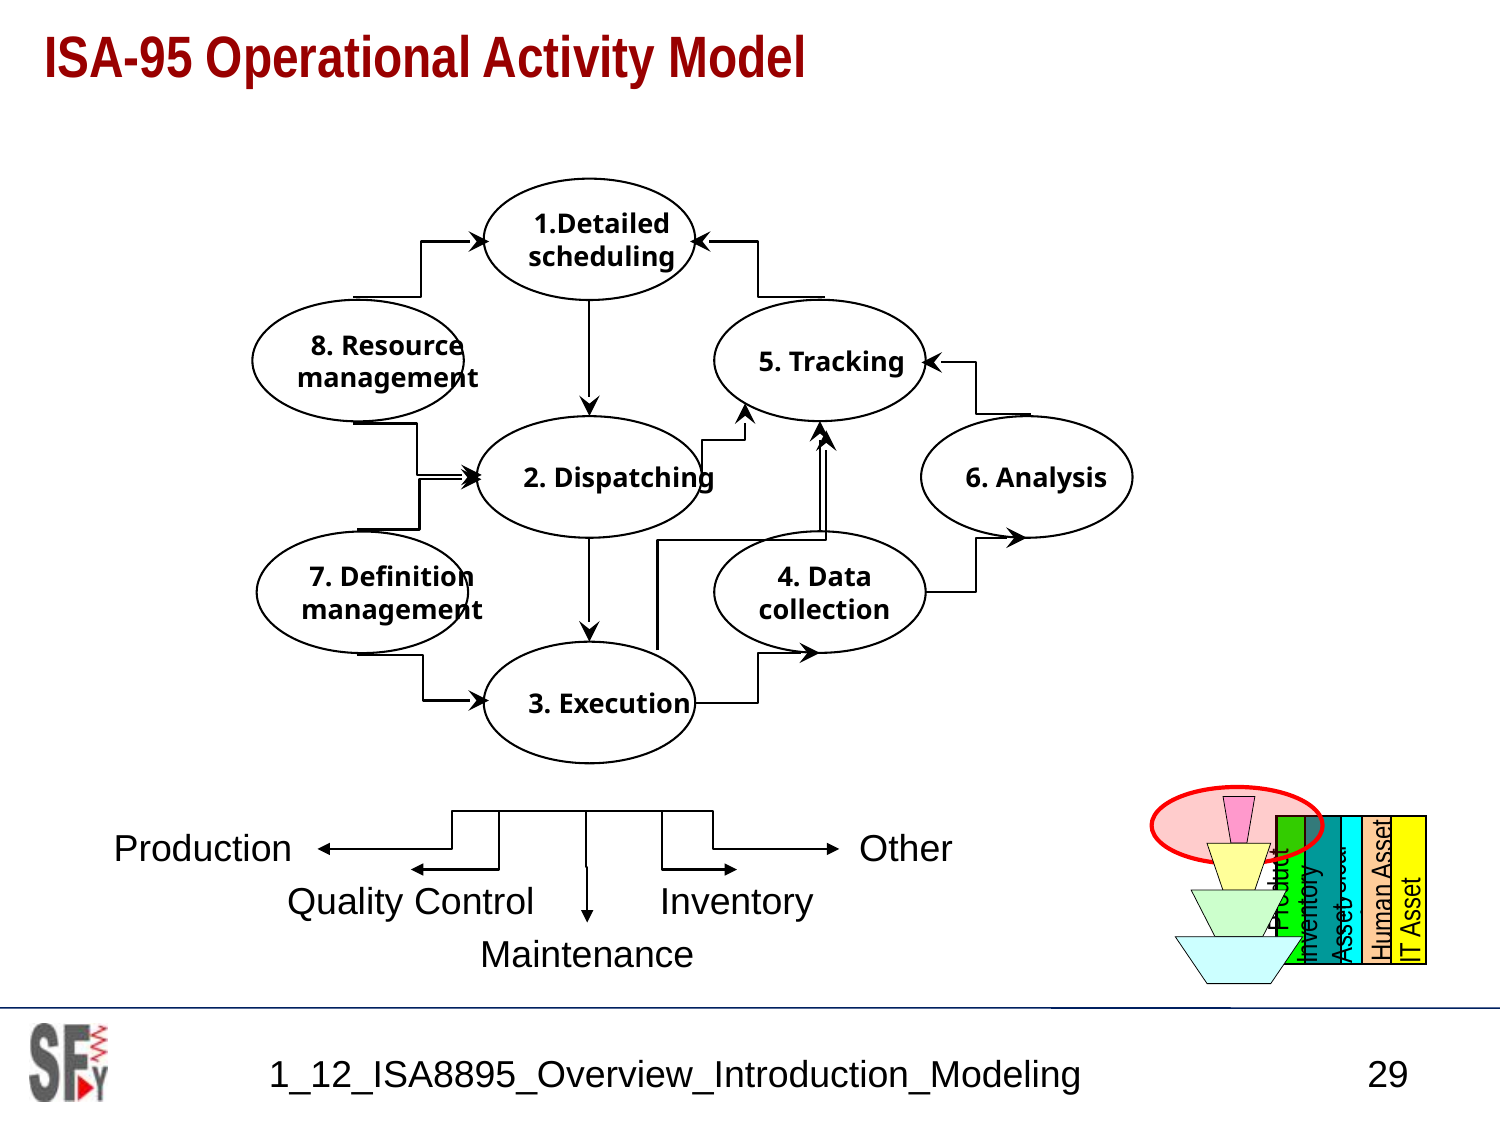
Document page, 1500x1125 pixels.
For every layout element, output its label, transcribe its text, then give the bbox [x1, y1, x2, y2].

picture [29, 1023, 108, 1102]
text_box 4. Data collection [768, 531, 825, 539]
text_box 6. Analysis [921, 416, 1133, 538]
text_box 5. Tracking [714, 299, 926, 422]
chart [1175, 739, 1278, 798]
text_box Other [844, 816, 968, 877]
text_box Product Asset [1276, 850, 1305, 964]
text_box Human Asset [1362, 816, 1390, 964]
text_box 2. Dispatching [477, 416, 701, 538]
chart [1175, 853, 1222, 936]
text_box 4. Data collection [714, 531, 926, 653]
text_box Quality Control [272, 869, 550, 930]
text_box Physical Asset [1341, 816, 1362, 964]
text_box 7. Definition management [256, 531, 469, 654]
text_box [1151, 786, 1323, 984]
slide_number <numéro> [1352, 1034, 1490, 1103]
chart [1264, 929, 1276, 936]
chart [1175, 938, 1278, 1041]
text_box Inventory Asset [1305, 816, 1341, 964]
text_box 1.Detailed scheduling [483, 178, 696, 300]
chart [1270, 919, 1276, 927]
text_box 3. Execution [483, 641, 696, 764]
footer 1_12_ISA8895_Overview_Introduction_Modeling [253, 1034, 1336, 1103]
text_box Inventory [644, 869, 829, 930]
text_box 8. Resource management [252, 299, 464, 422]
title ISA-95 Operational Activity Model [29, 12, 1471, 138]
text_box Maintenance [465, 922, 710, 984]
text_box IT Asset [1390, 816, 1427, 964]
text_box Production [98, 816, 308, 877]
chart [1256, 861, 1276, 890]
